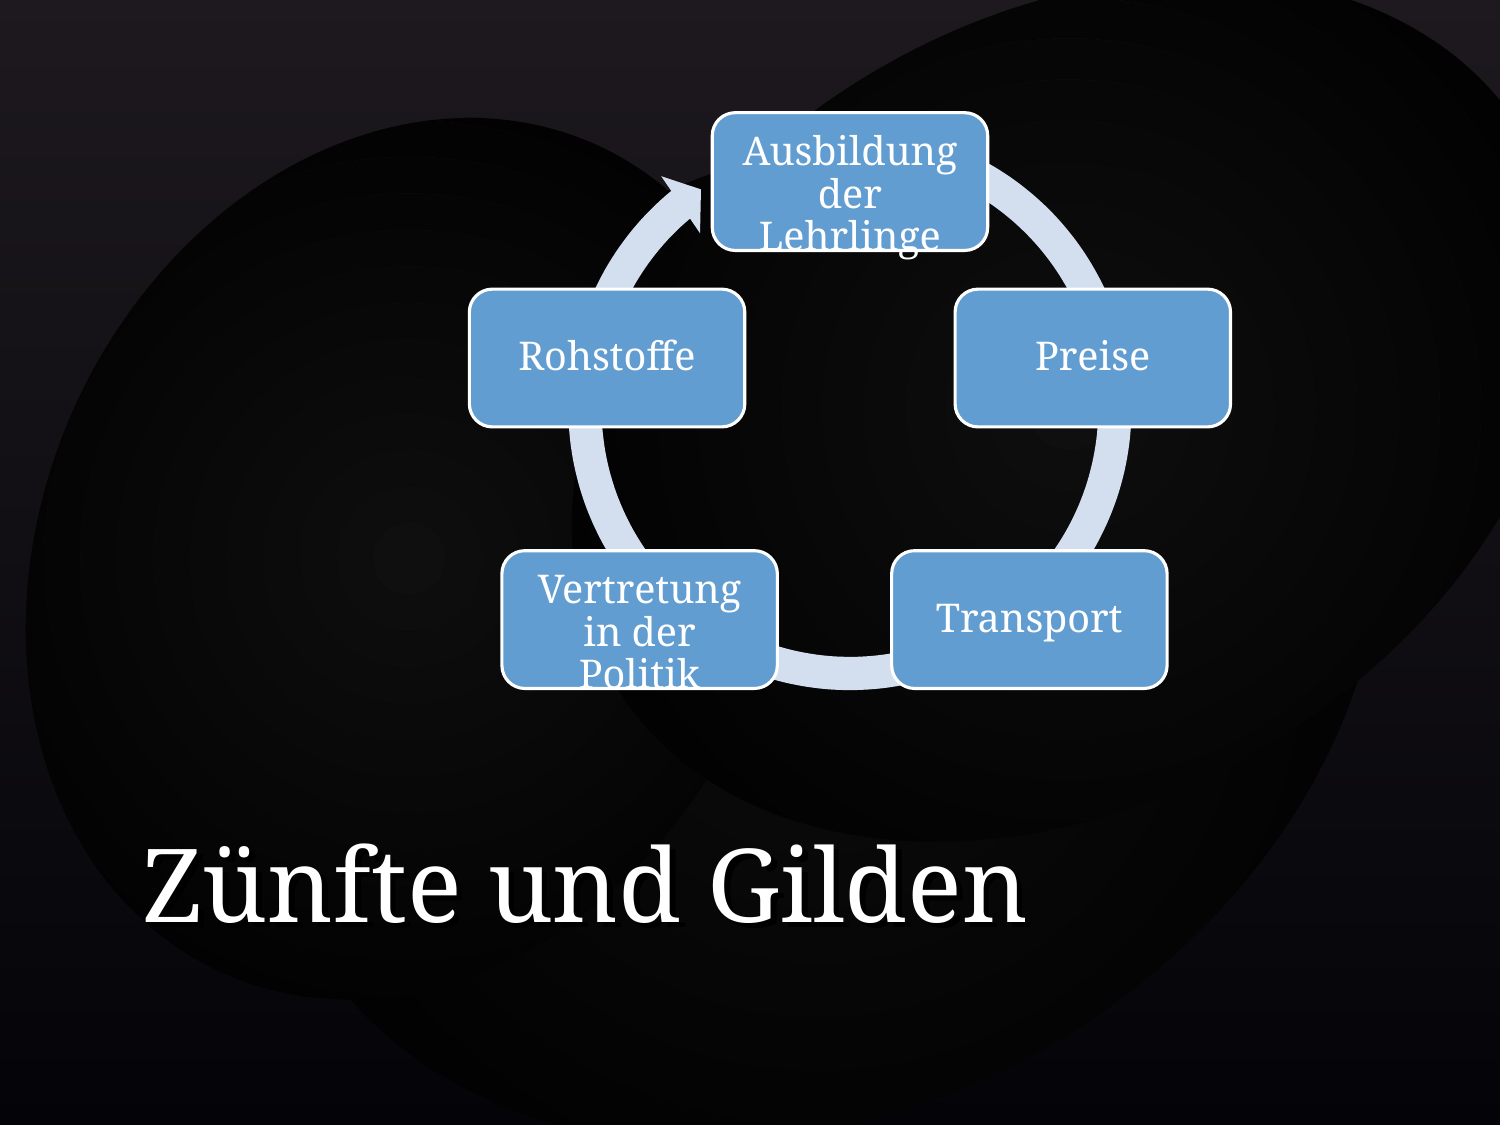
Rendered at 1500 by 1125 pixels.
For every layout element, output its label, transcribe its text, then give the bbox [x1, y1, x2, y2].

title Zünfte und Gilden [127, 800, 1366, 951]
text_box [568, 427, 646, 550]
text_box Transport [891, 550, 1168, 689]
text_box Vertretung in der Politik [501, 550, 778, 689]
text_box Preise [955, 289, 1231, 427]
text_box [988, 163, 1105, 289]
text_box [773, 646, 902, 691]
text_box [594, 176, 701, 289]
text_box [1053, 427, 1131, 550]
text_box Ausbildung der Lehrlinge [712, 112, 988, 251]
text_box Rohstoffe [469, 289, 745, 427]
